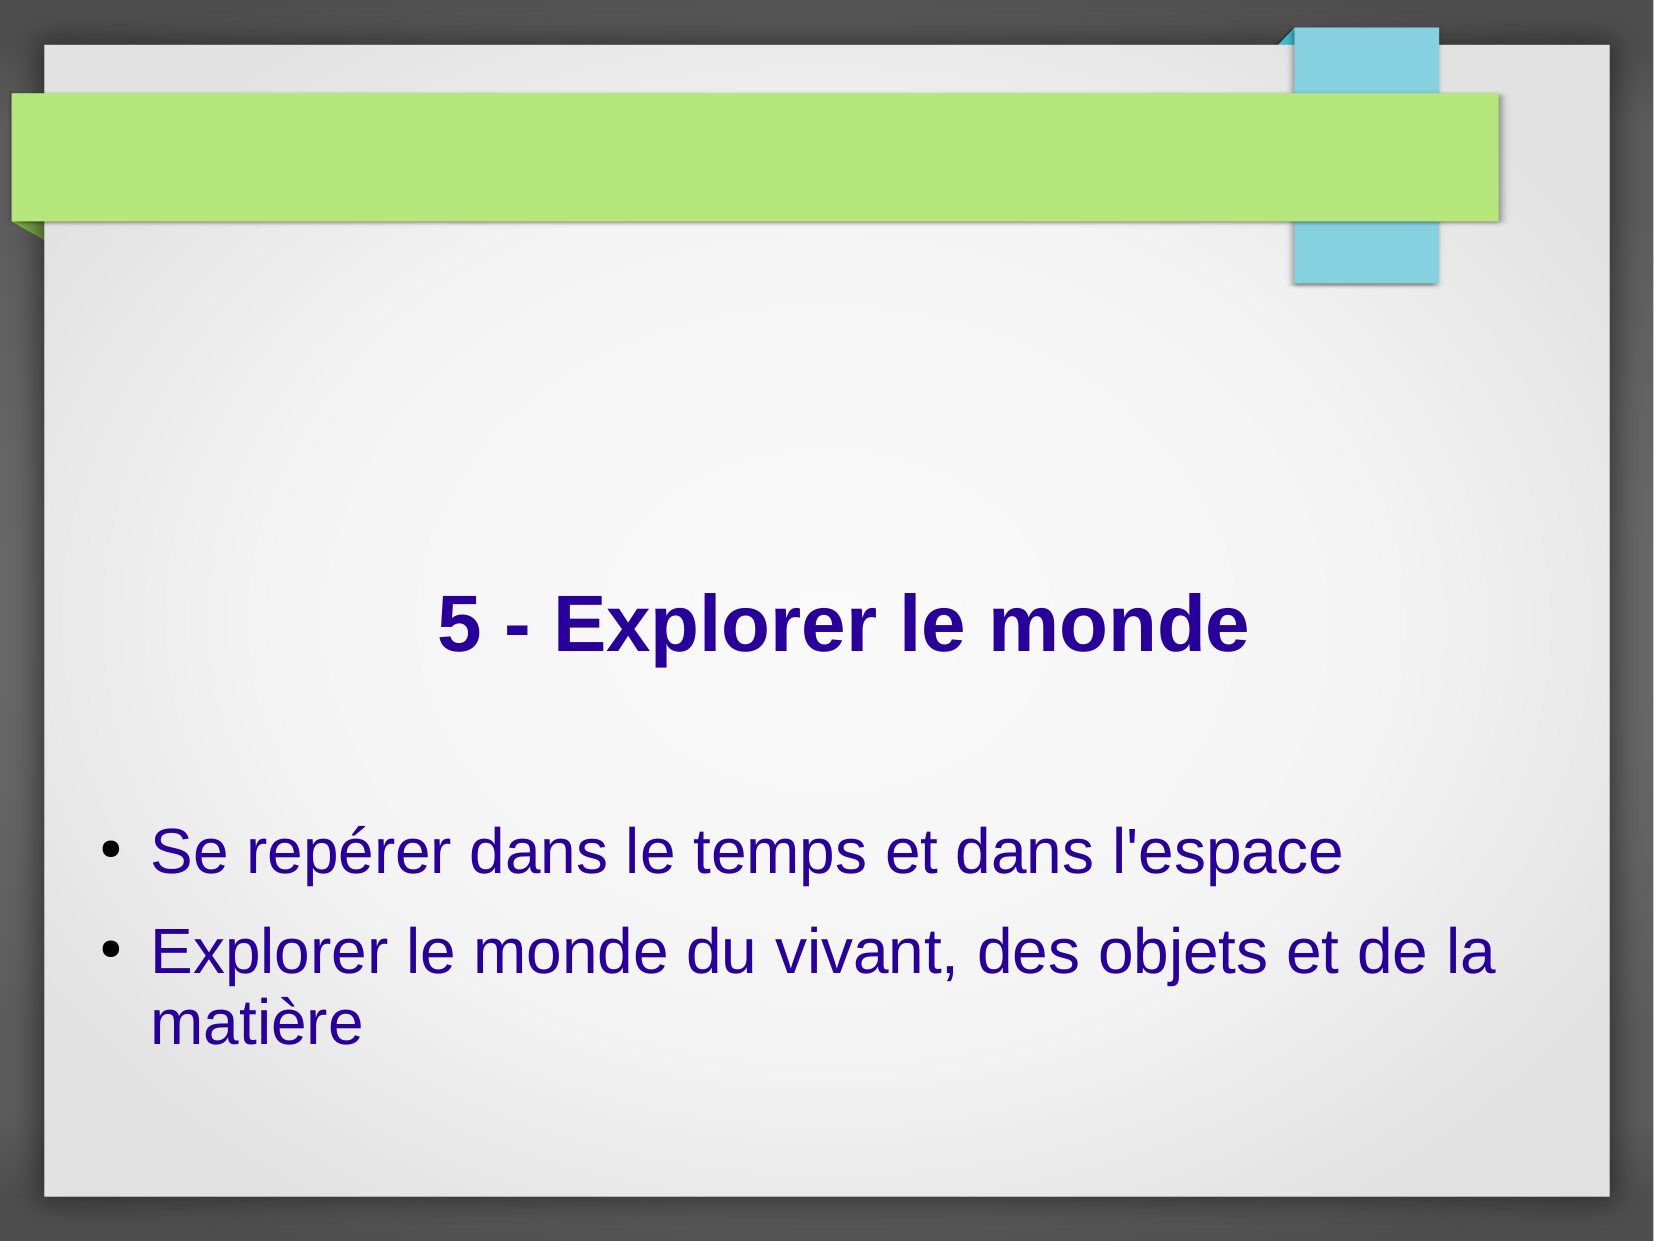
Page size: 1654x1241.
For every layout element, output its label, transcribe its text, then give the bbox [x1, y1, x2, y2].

list 5 - Explorer le monde Se repérer dans le temps et dans l'espace Explorer le monde du vivant, des objets et de la matière [82, 343, 1538, 1063]
picture [0, 0, 1654, 1241]
